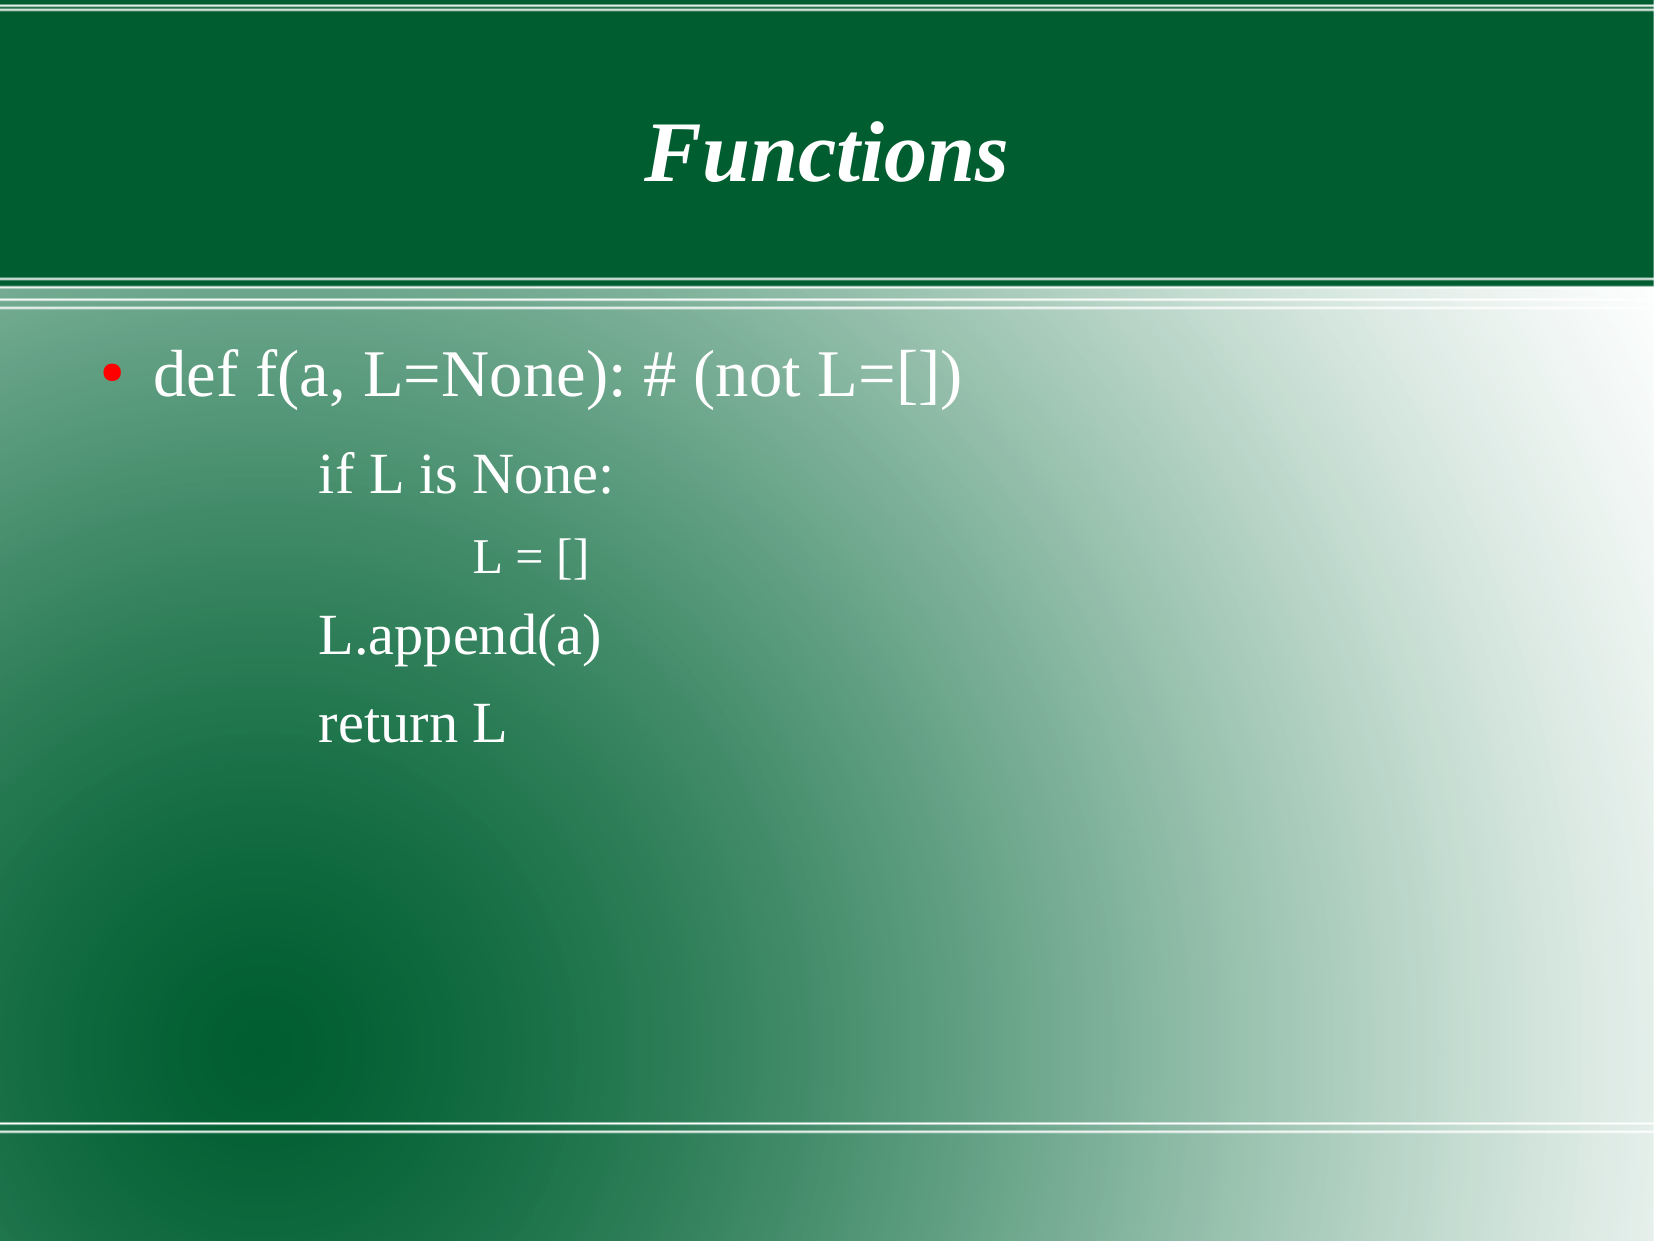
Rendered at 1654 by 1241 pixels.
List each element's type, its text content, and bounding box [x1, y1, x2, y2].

title Functions [82, 49, 1571, 257]
picture [0, 0, 1654, 1241]
list def f(a, L=None): # (not L=[]) if L is None: L = [] L.append(a) return L [82, 337, 1571, 1156]
